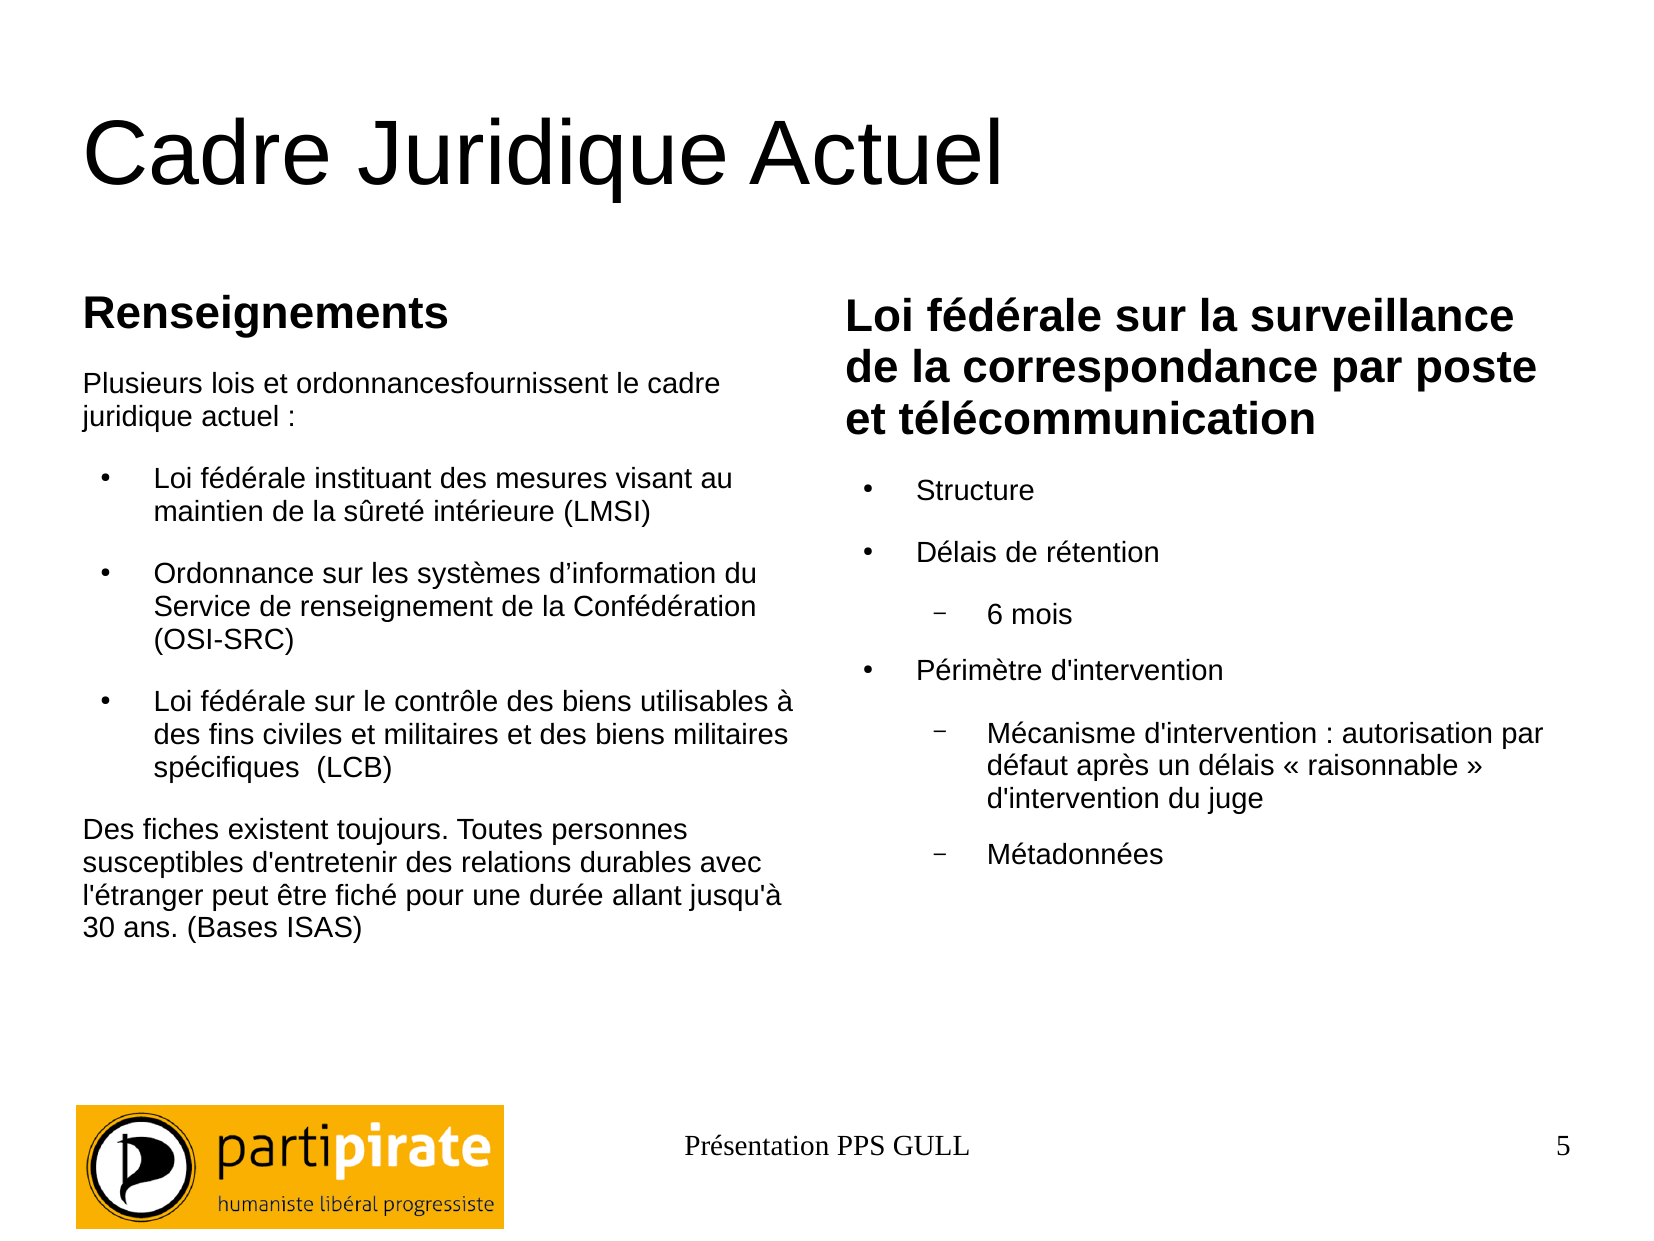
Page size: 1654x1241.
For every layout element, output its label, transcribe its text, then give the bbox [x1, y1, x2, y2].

list Renseignements Plusieurs lois et ordonnancesfournissent le cadre juridique actuel : Loi fédérale instituant des mesures visant au maintien de la sûreté intérieure (LMSI) Ordonnance sur les systèmes d’information du Service de renseignement de la Confédération (OSI-SRC) Loi fédérale sur le contrôle des biens utilisables à des fins civiles et militaires et des biens militaires spécifiques (LCB) Des fiches existent toujours. Toutes personnes susceptibles d'entretenir des relations durables avec l'étranger peut être fiché pour une durée allant jusqu'à 30 ans. (Bases ISAS) [82, 286, 809, 974]
title Cadre Juridique Actuel [82, 49, 1571, 257]
list Loi fédérale sur la surveillance de la correspondance par poste et télécommunication Structure Délais de rétention 6 mois Périmètre d'intervention Mécanisme d'intervention : autorisation par défaut après un délais « raisonnable » d'intervention du juge Métadonnées [845, 290, 1572, 1109]
picture [76, 1105, 504, 1229]
